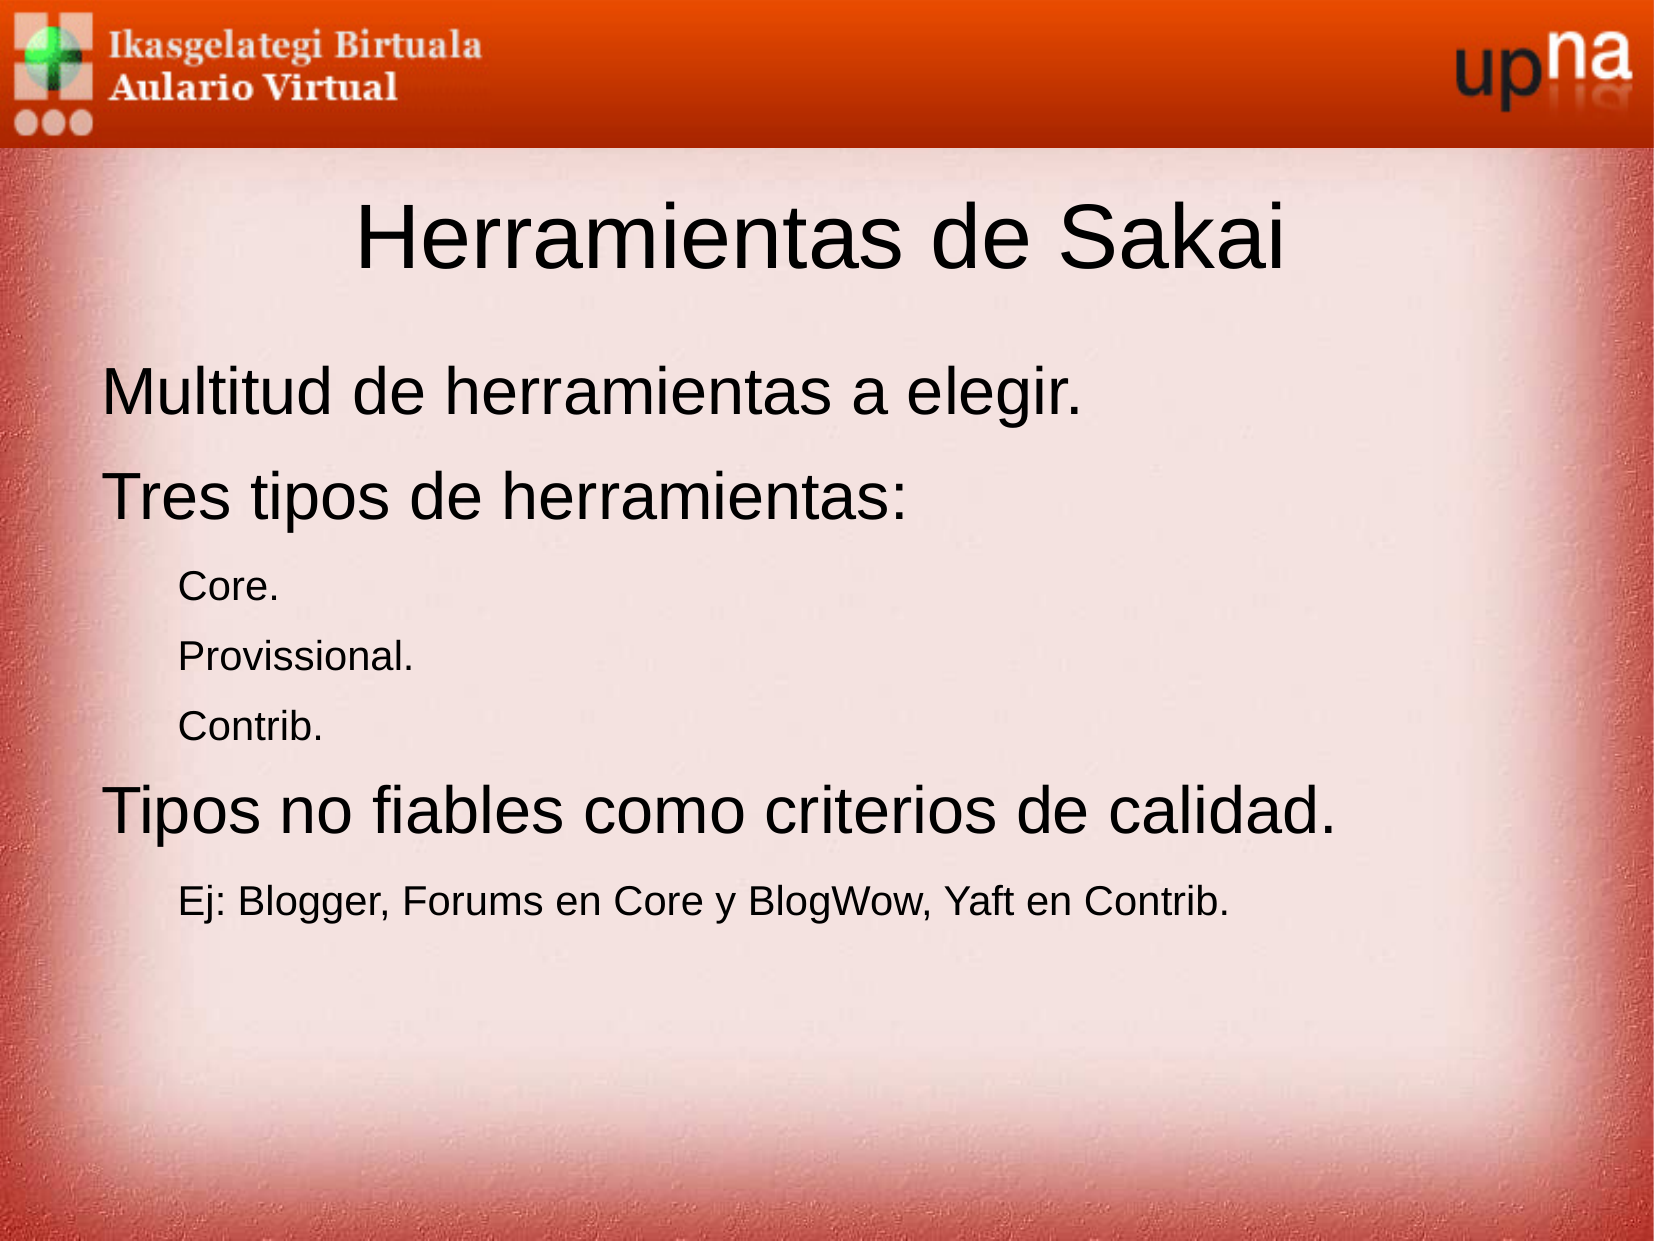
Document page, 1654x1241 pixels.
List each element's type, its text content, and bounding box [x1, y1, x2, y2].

list Multitud de herramientas a elegir. Tres tipos de herramientas: Core. Provissional. Contrib. Tipos no fiables como criterios de calidad. Ej: Blogger, Forums en Core y BlogWow, Yaft en Contrib. [83, 354, 1572, 1095]
picture [0, 0, 1654, 1241]
title Herramientas de Sakai [77, 148, 1566, 326]
